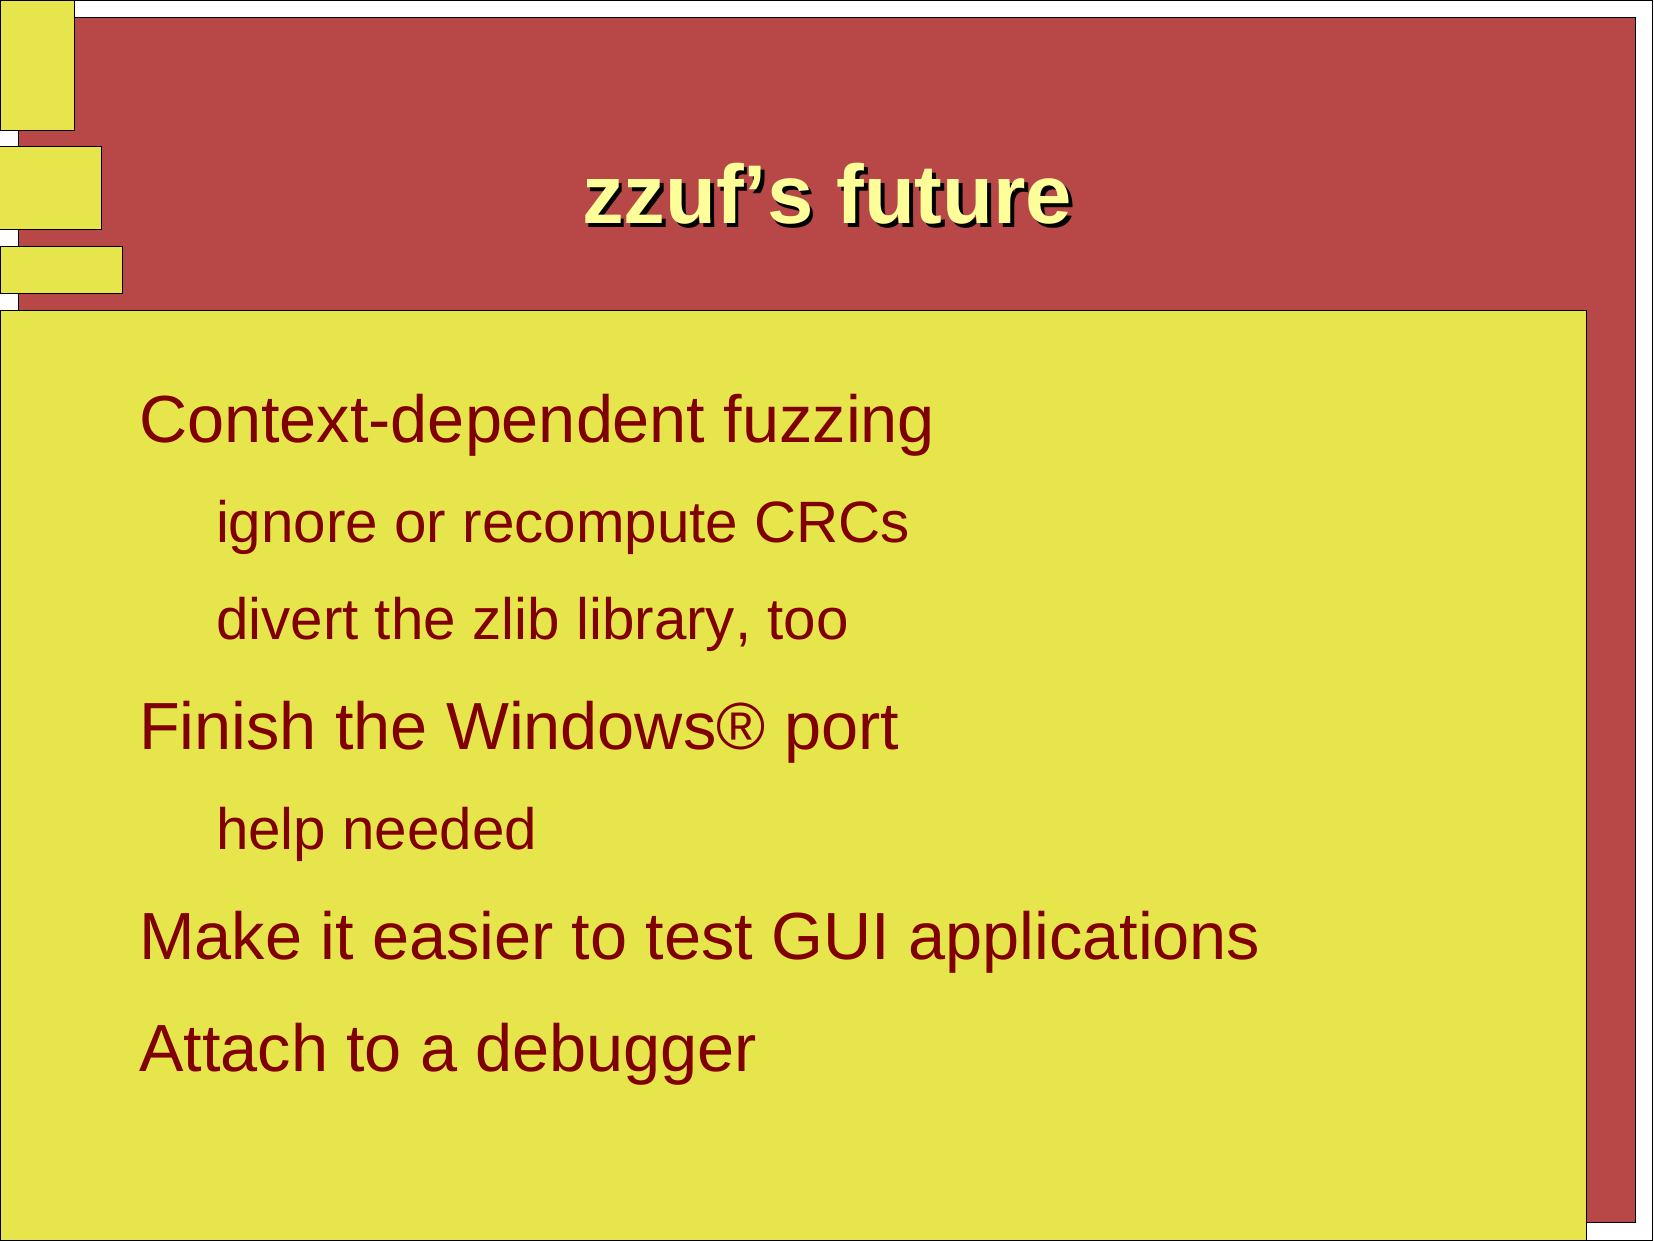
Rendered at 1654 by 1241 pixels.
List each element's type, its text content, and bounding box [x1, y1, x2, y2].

title zzuf’s future [121, 91, 1534, 299]
list Context-dependent fuzzing ignore or recompute CRCs divert the zlib library, too Finish the Windows® port help needed Make it easier to test GUI applications Attach to a debugger [121, 344, 1534, 1214]
